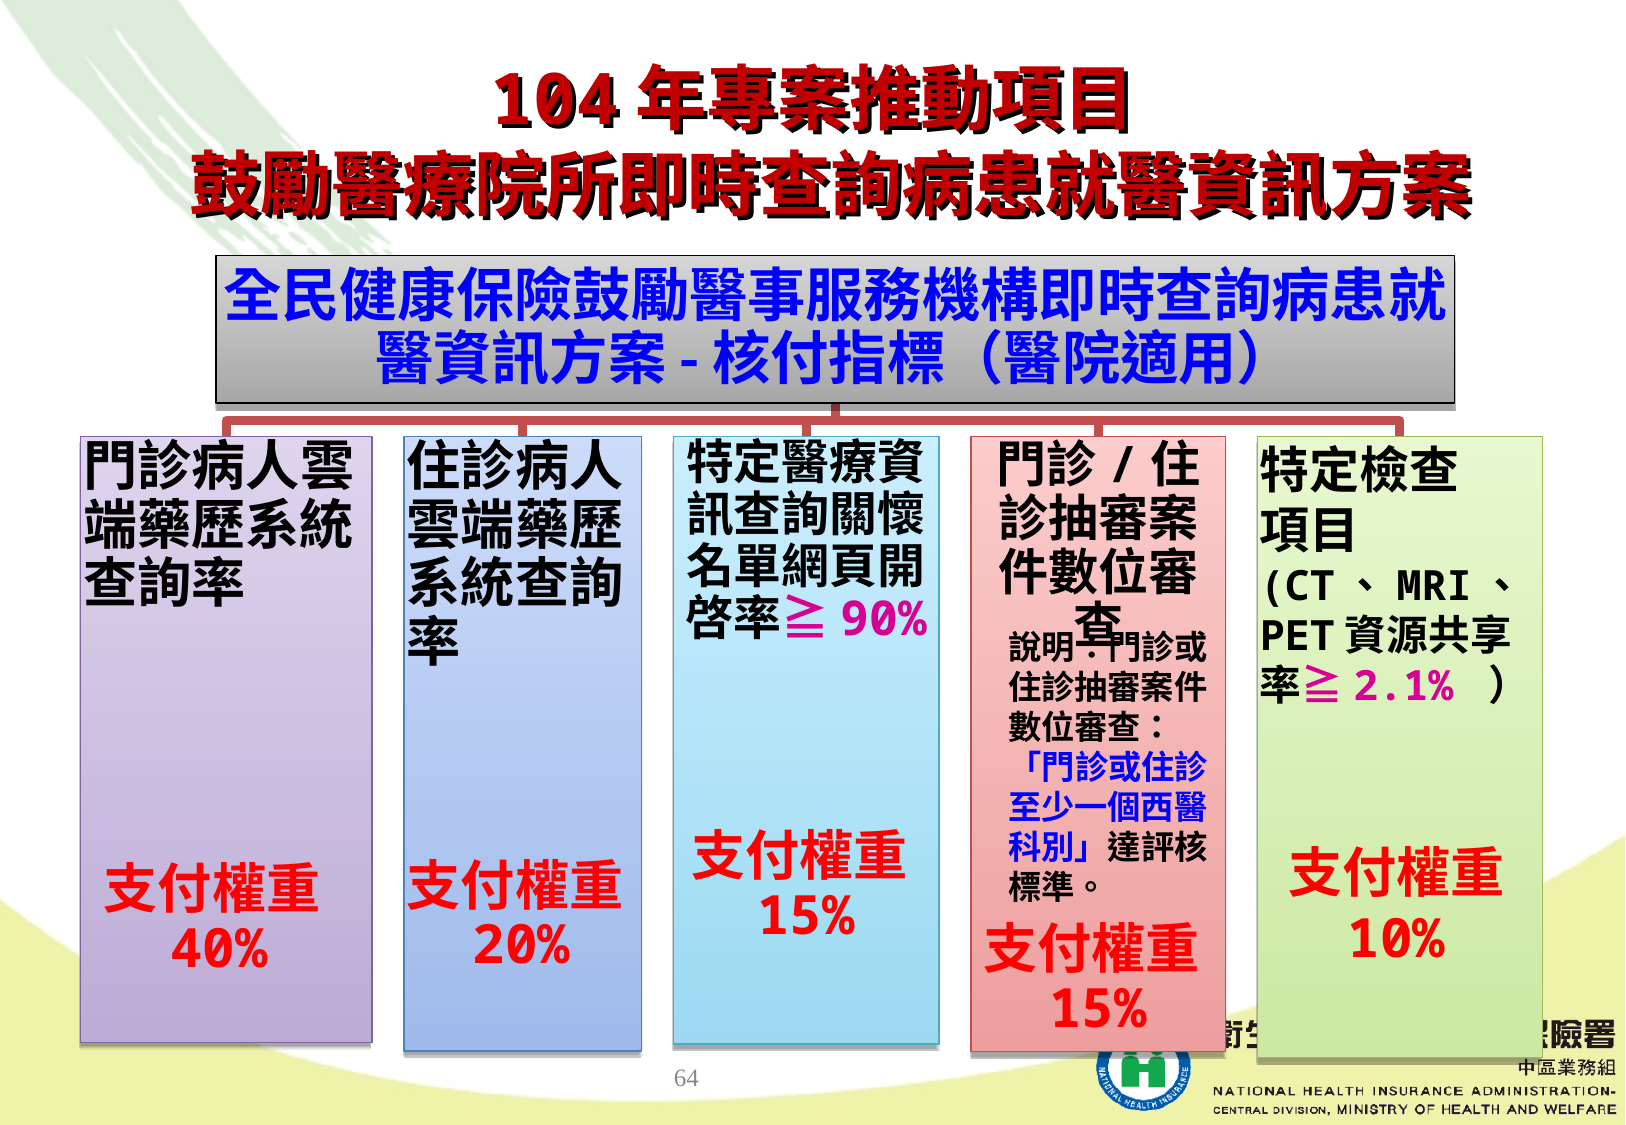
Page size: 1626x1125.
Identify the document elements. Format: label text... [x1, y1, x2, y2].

text_box 門診/住診抽審案件數位審查 支付權重15% [970, 436, 1226, 619]
title 104年專案推動項目 鼓勵醫療院所即時查詢病患就醫資訊方案 [81, 45, 1544, 233]
text_box 門診病人雲端藥歷系統查詢率 支付權重40% [80, 436, 373, 1043]
text_box [658, 1046, 1039, 1107]
text_box 住診病人雲端藥歷系統查詢率 支付權重20% [403, 436, 642, 1051]
text_box 全民健康保險鼓勵醫事服務機構即時查詢病患就醫資訊方案-核付指標（醫院適用） [215, 255, 1455, 404]
text_box 說明：門診或住診抽審案件數位審查： 「門診或住診至少一個西醫科別」達評核標準。 [966, 619, 1226, 914]
text_box 特定醫療資訊查詢關懷名單網頁開啓率≧90% 支付權重15% [673, 436, 939, 1044]
text_box 門診/住診抽審案件數位審查 支付權重15% [970, 914, 1226, 1052]
text_box 特定檢查 項目 (CT、MRI、PET資源共享率≧2.1% ） 支付權重 10% [1257, 436, 1543, 1058]
